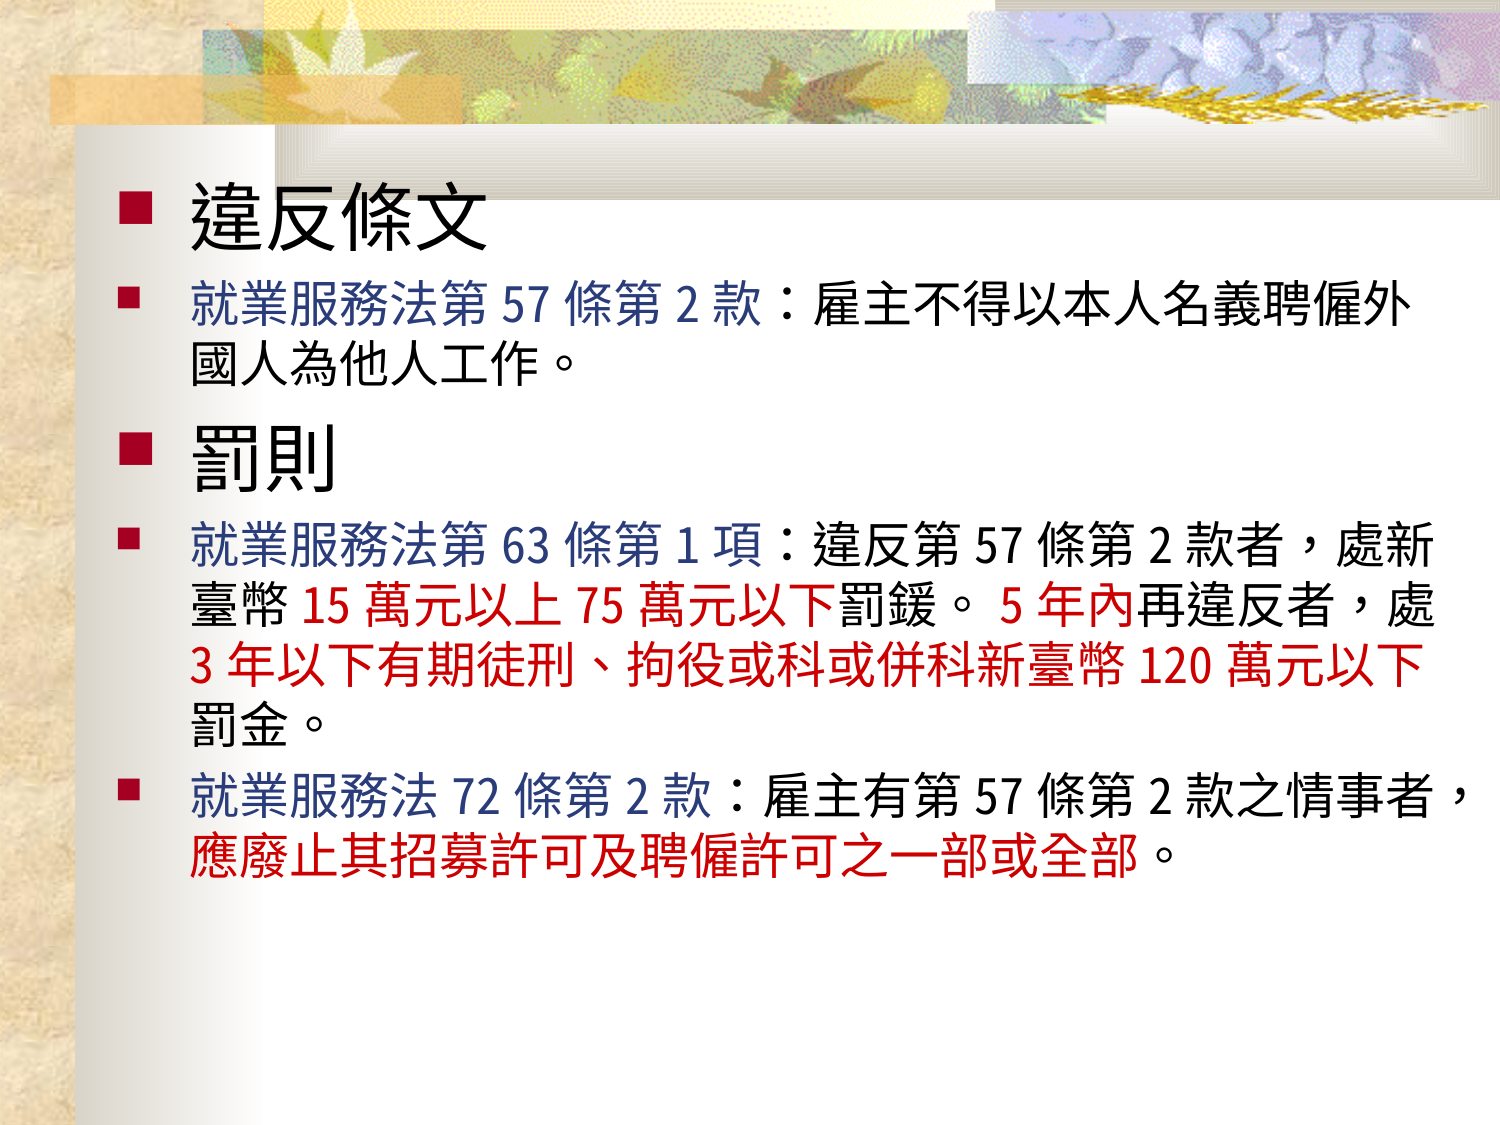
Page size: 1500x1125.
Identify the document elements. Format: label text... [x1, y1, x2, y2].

list 違反條文 就業服務法第57條第2款：雇主不得以本人名義聘僱外國人為他人工作。 罰則 就業服務法第63條第1項：違反第57條第2款者，處新臺幣15萬元以上75萬元以下罰鍰。5年內再違反者，處3年以下有期徒刑、拘役或科或併科新臺幣120萬元以下罰金。 就業服務法72條第2款：雇主有第57條第2款之情事者，應廢止其招募許可及聘僱許可之一部或全部。 [99, 162, 1463, 1075]
picture [0, 0, 1500, 1125]
